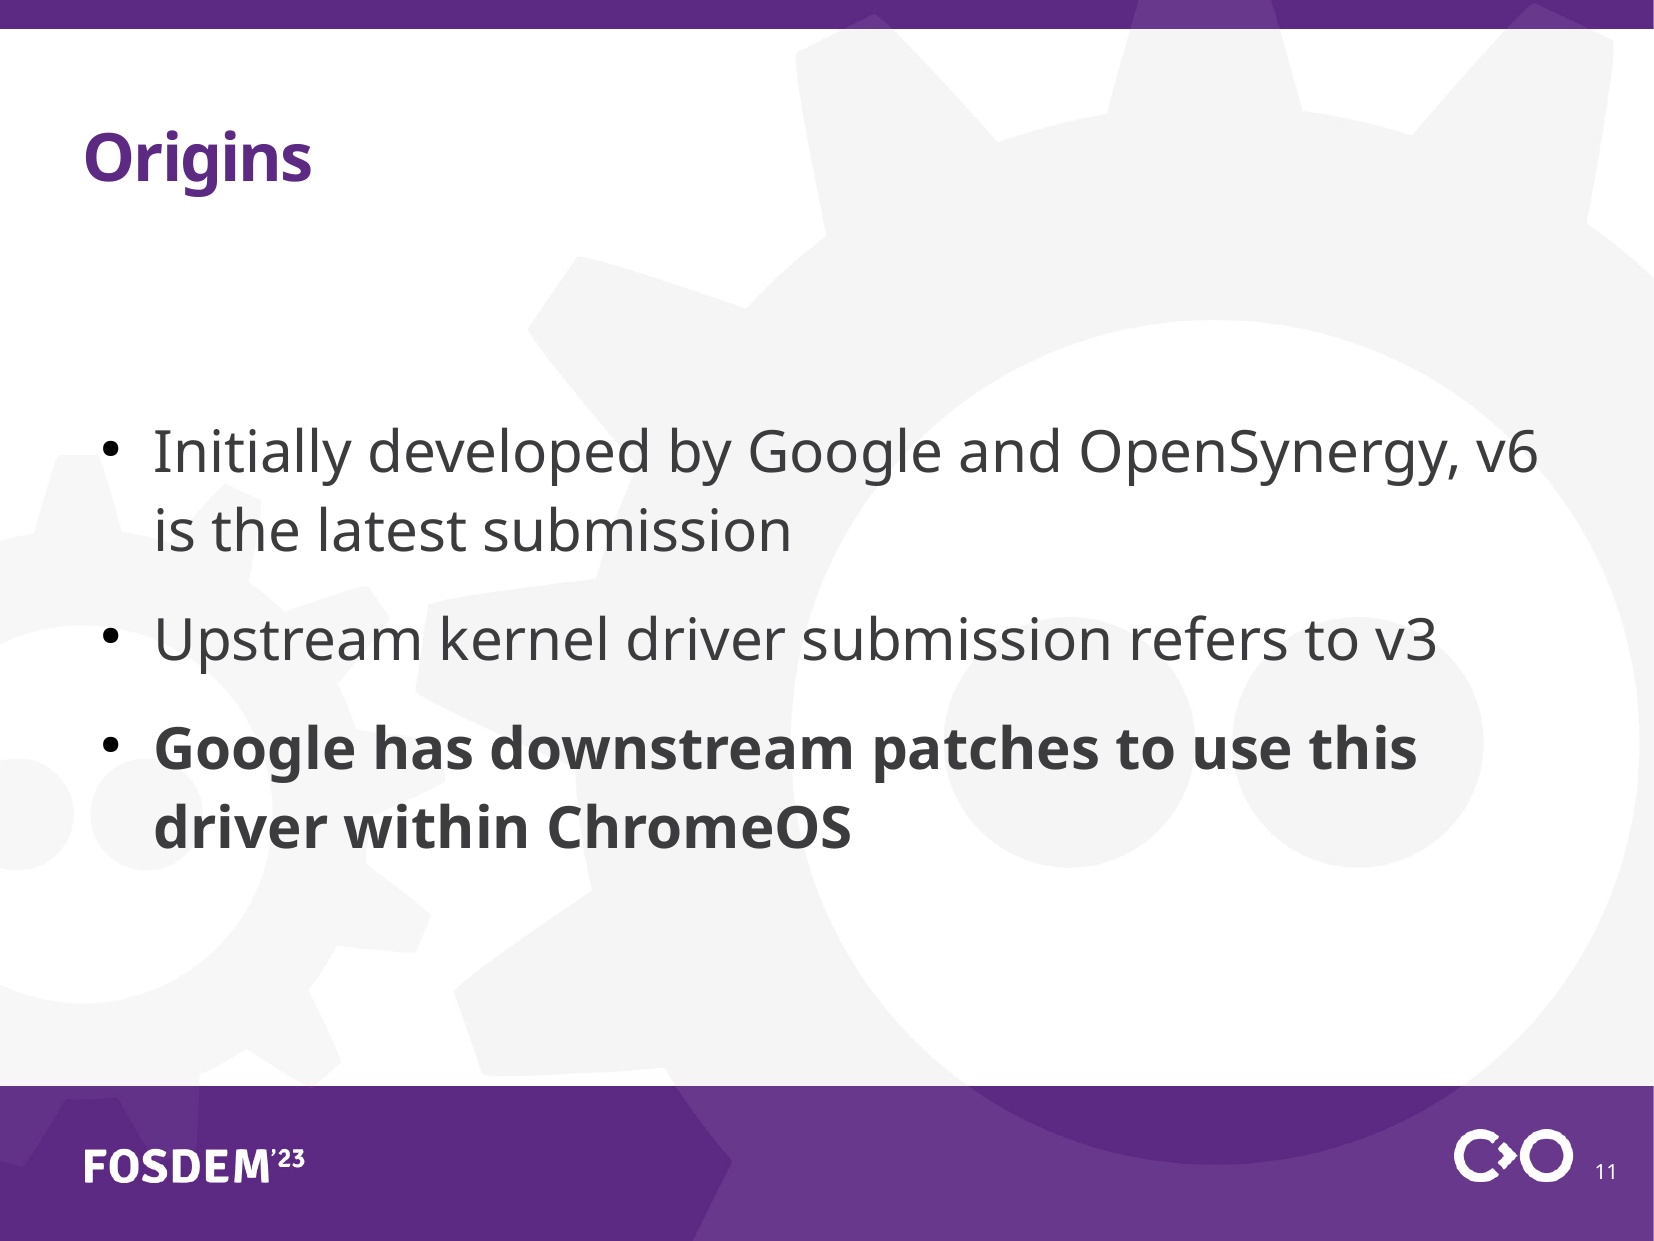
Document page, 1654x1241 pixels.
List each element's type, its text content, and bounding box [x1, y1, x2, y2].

picture [0, 0, 1654, 1241]
list Initially developed by Google and OpenSynergy, v6 is the latest submission Upstream kernel driver submission refers to v3 Google has downstream patches to use this driver within ChromeOS [82, 224, 1571, 1052]
title Origins [82, 47, 1571, 201]
